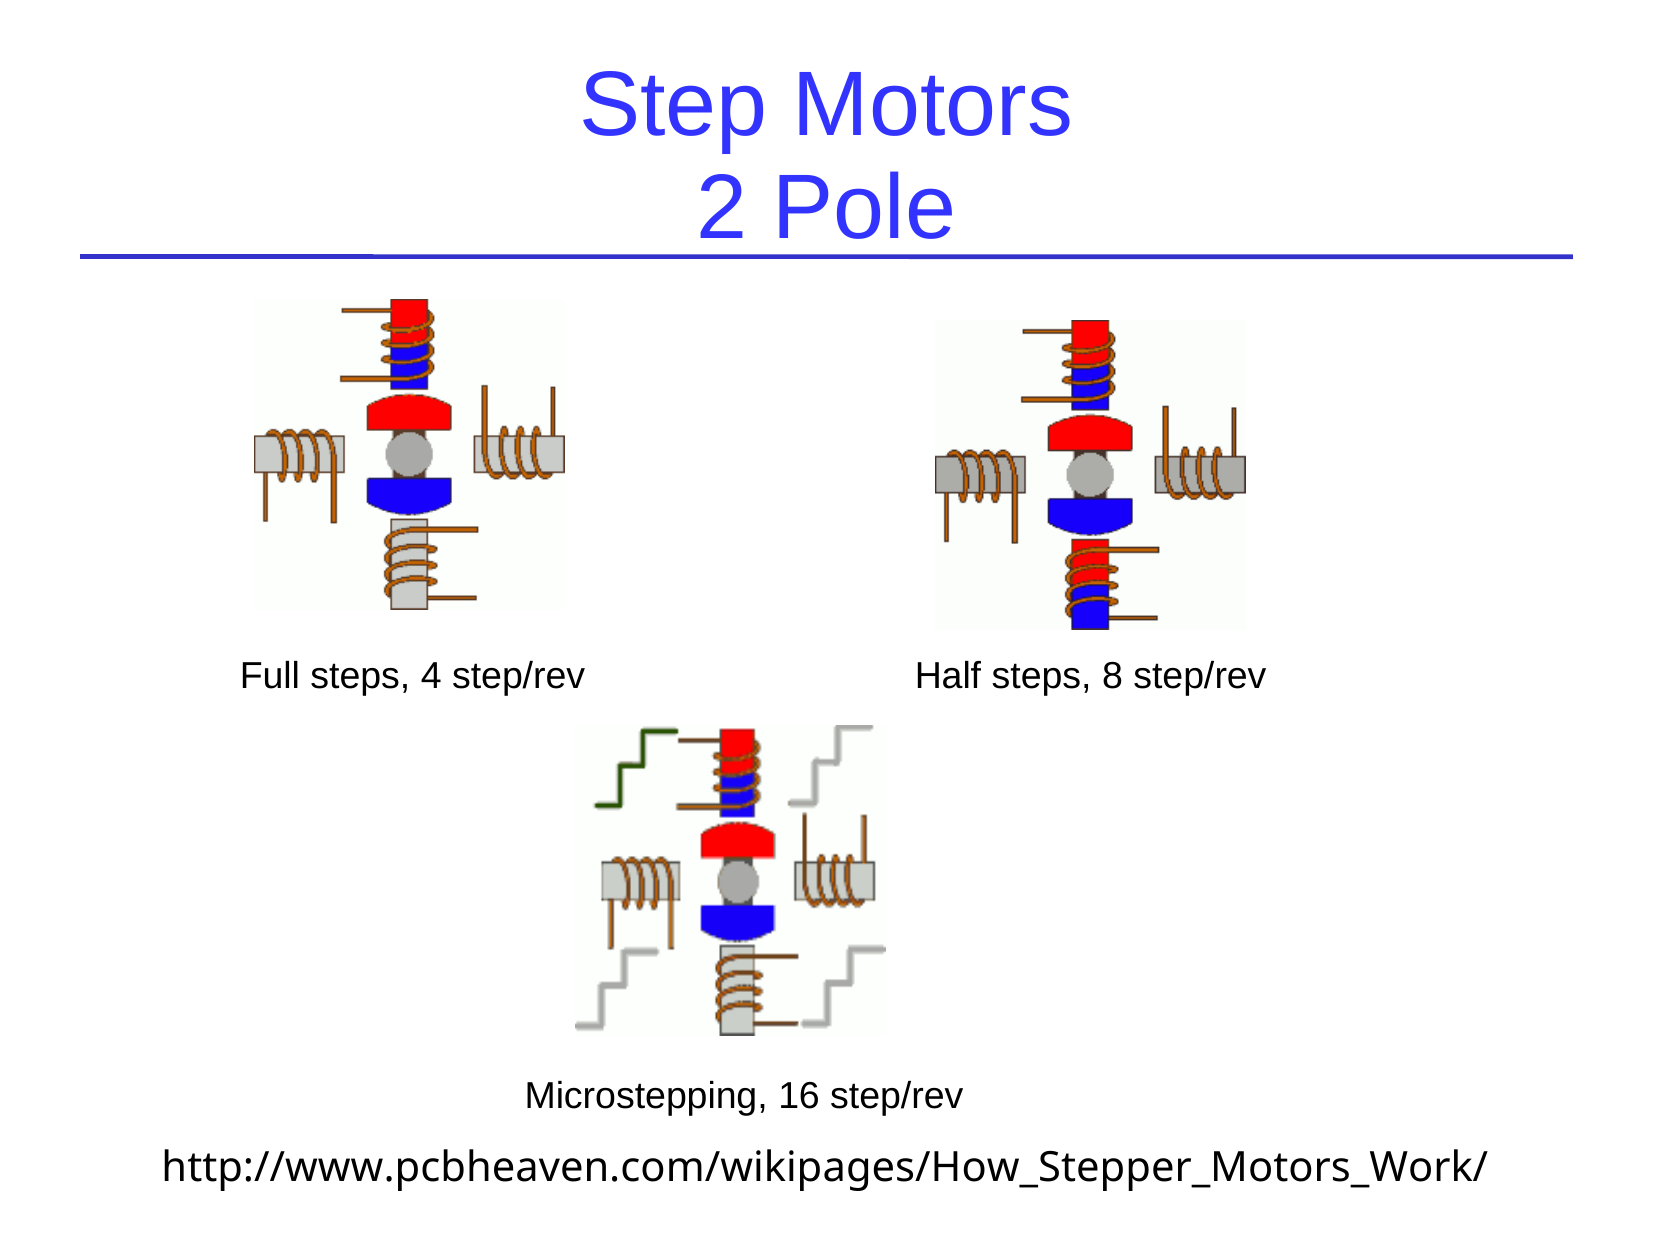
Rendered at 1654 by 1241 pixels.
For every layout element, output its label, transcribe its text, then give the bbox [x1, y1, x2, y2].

text_box Half steps, 8 step/rev [900, 645, 1291, 702]
picture [254, 299, 565, 610]
text_box Microstepping, 16 step/rev [509, 1065, 1020, 1122]
text_box http://www.pcbheaven.com/wikipages/How_Stepper_Motors_Work/ [104, 1140, 1546, 1191]
title Step Motors 2 Pole [82, 49, 1571, 257]
text_box Full steps, 4 step/rev [225, 645, 616, 702]
picture [935, 320, 1246, 630]
picture [575, 725, 886, 1036]
